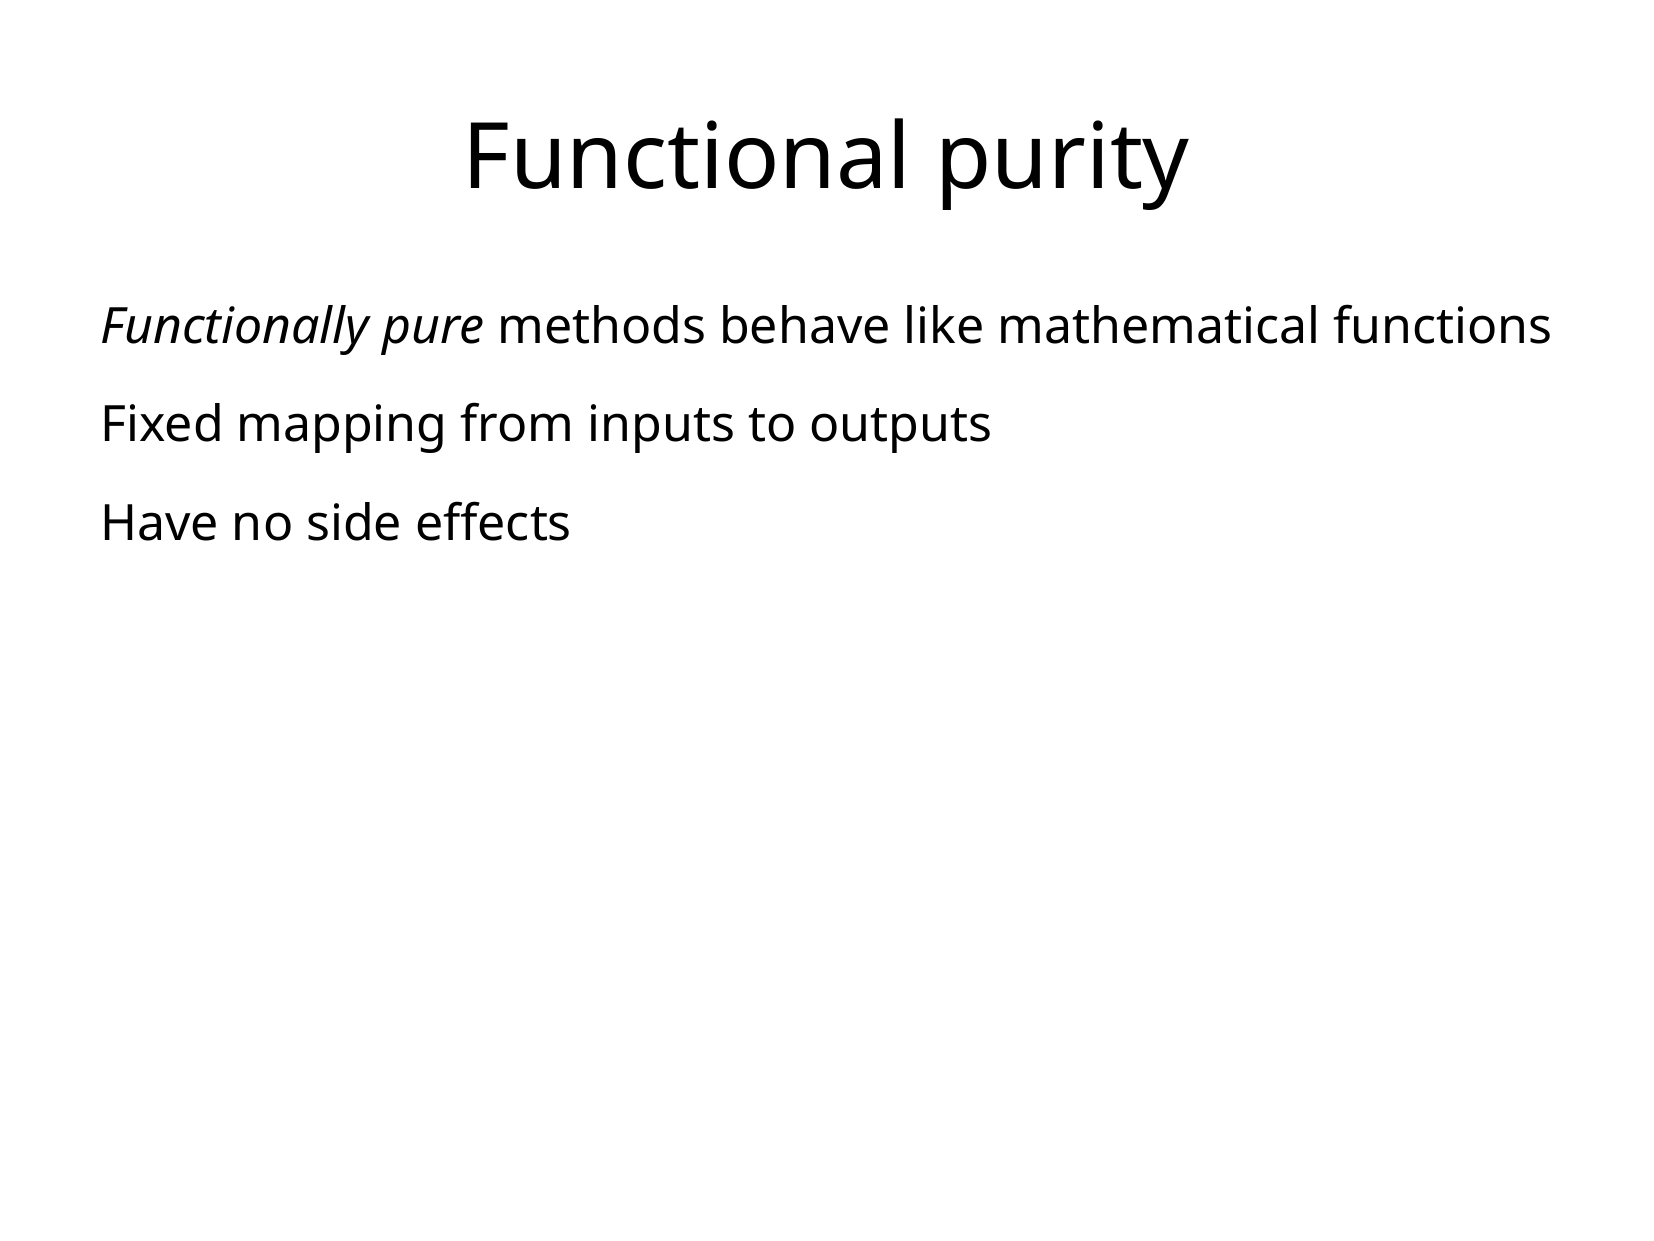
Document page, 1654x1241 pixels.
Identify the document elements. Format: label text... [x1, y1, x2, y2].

list Functionally pure methods behave like mathematical functions Fixed mapping from inputs to outputs Have no side effects [82, 290, 1571, 1072]
title Functional purity [82, 49, 1571, 257]
